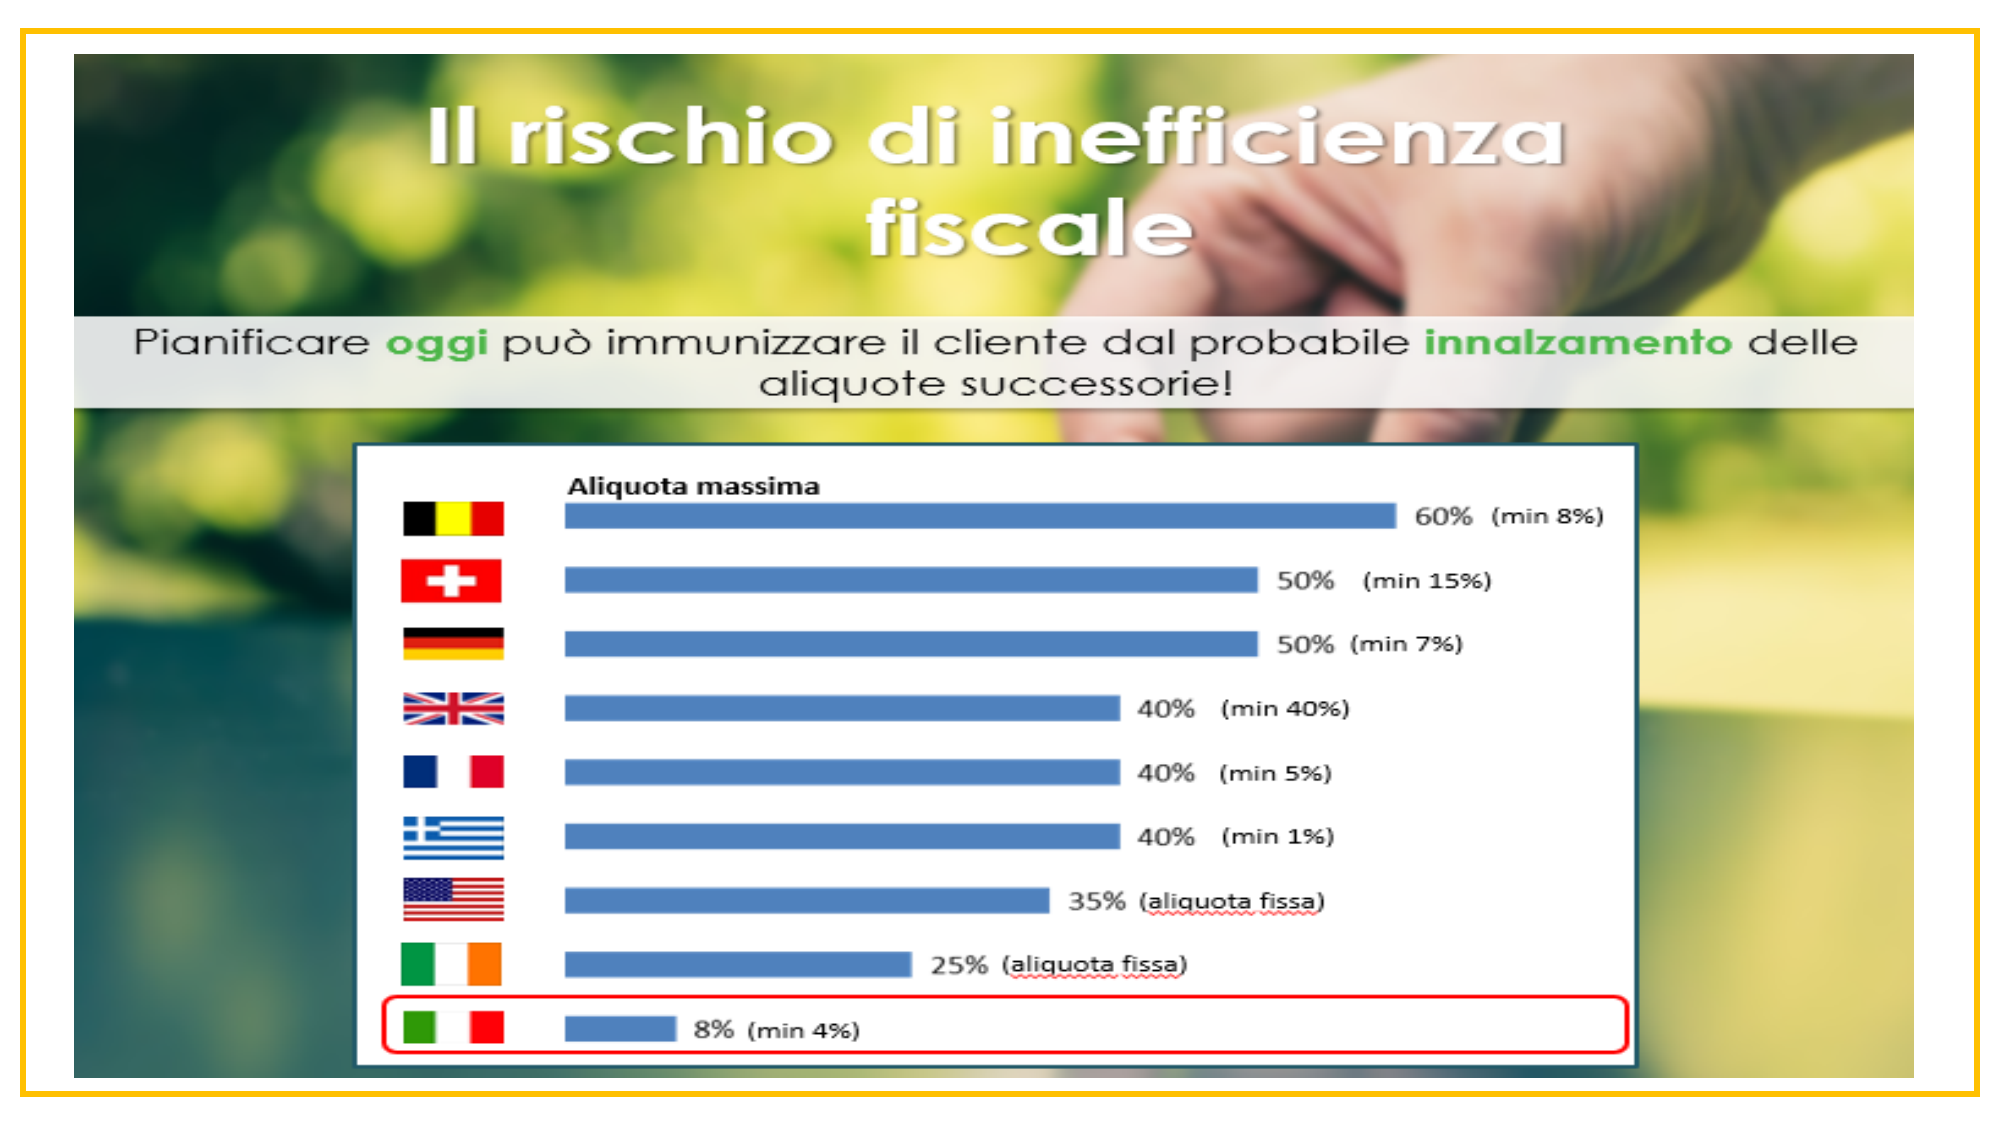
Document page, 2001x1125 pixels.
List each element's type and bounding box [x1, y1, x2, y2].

text_box [22, 31, 1978, 1095]
picture [74, 54, 1914, 1078]
